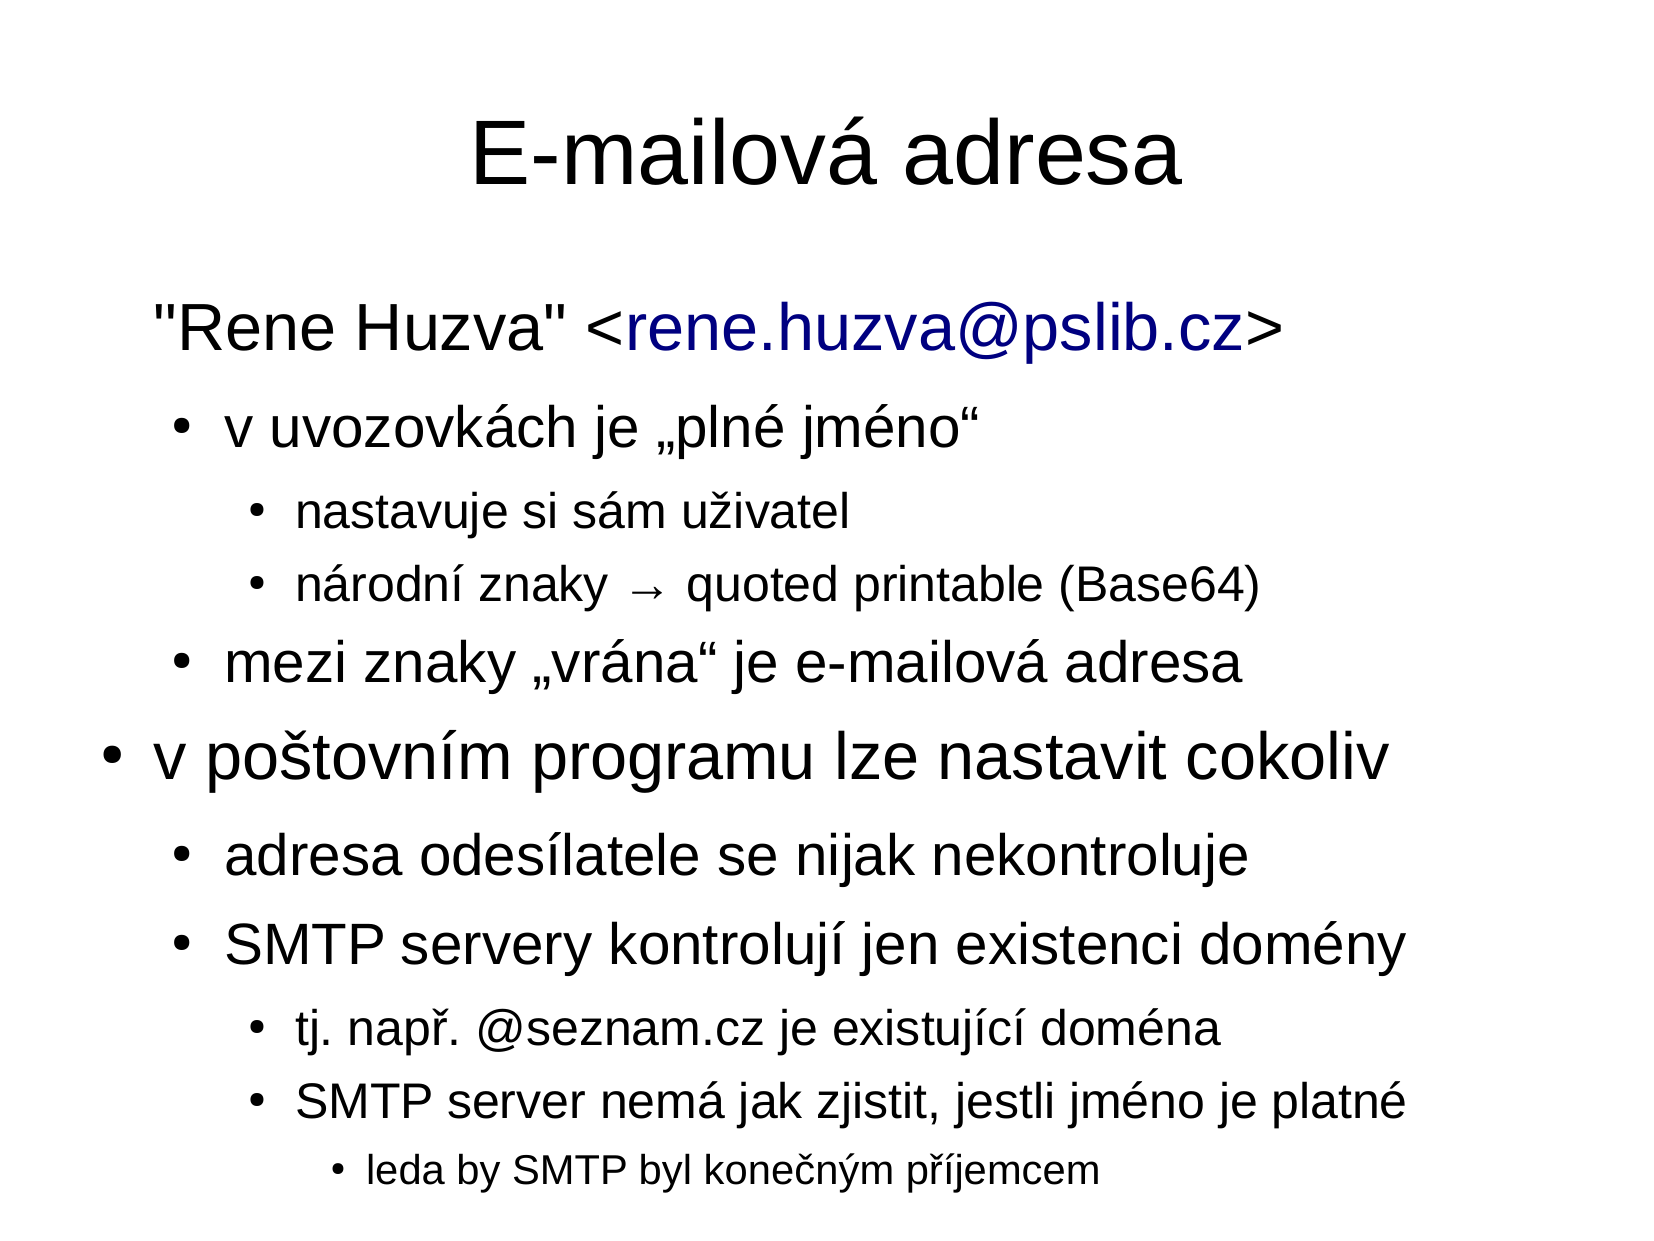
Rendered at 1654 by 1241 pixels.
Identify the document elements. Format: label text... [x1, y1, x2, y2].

title E-mailová adresa [82, 49, 1571, 257]
list "Rene Huzva" <rene.huzva@pslib.cz> v uvozovkách je „plné jméno“ nastavuje si sám uživatel národní znaky → quoted printable (Base64) mezi znaky „vrána“ je e-mailová adresa v poštovním programu lze nastavit cokoliv adresa odesílatele se nijak nekontroluje SMTP servery kontrolují jen existenci domény tj. např. @seznam.cz je existující doména SMTP server nemá jak zjistit, jestli jméno je platné leda by SMTP byl konečným příjemcem [82, 290, 1571, 1211]
